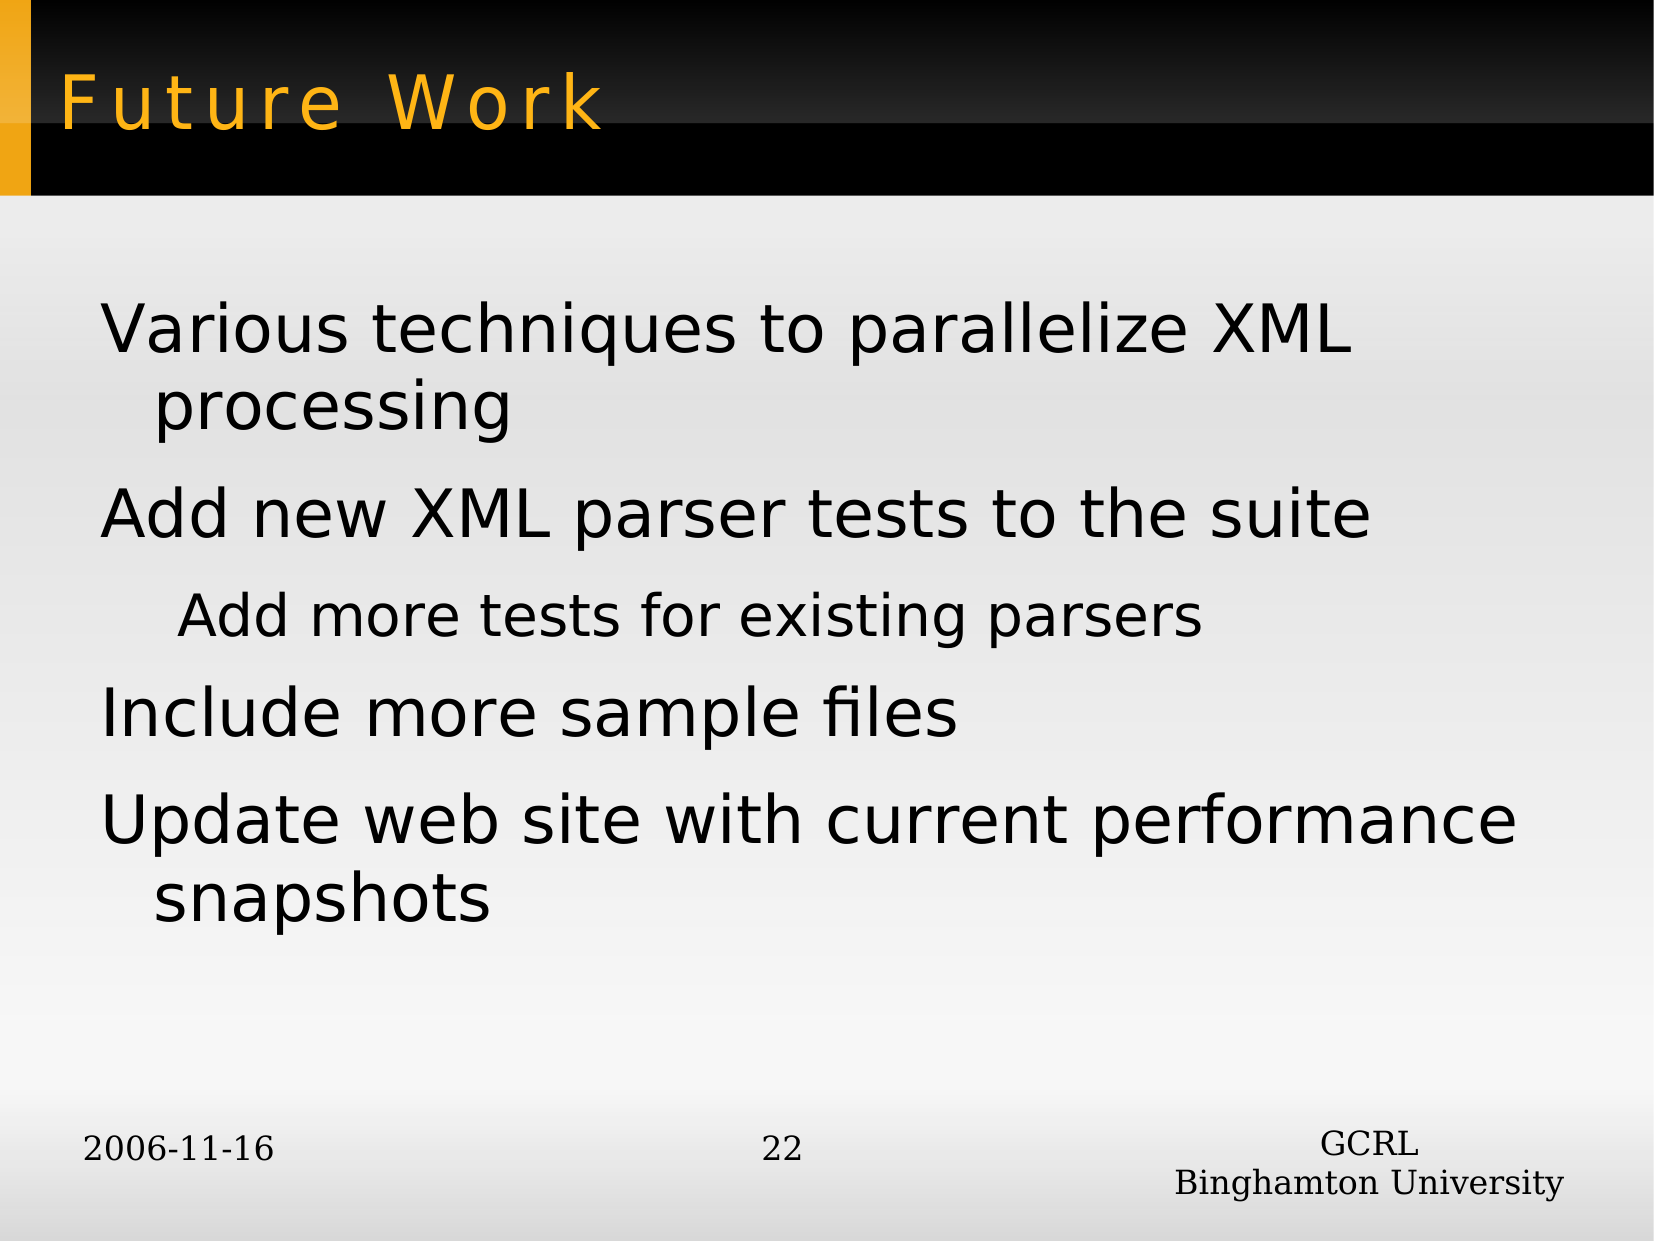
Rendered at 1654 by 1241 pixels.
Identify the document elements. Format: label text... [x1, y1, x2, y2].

list Various techniques to parallelize XML processing Add new XML parser tests to the suite Add more tests for existing parsers Include more sample files Update web site with current performance snapshots [82, 290, 1571, 1094]
title Future Work [59, 36, 1538, 171]
picture [0, 0, 1654, 1241]
